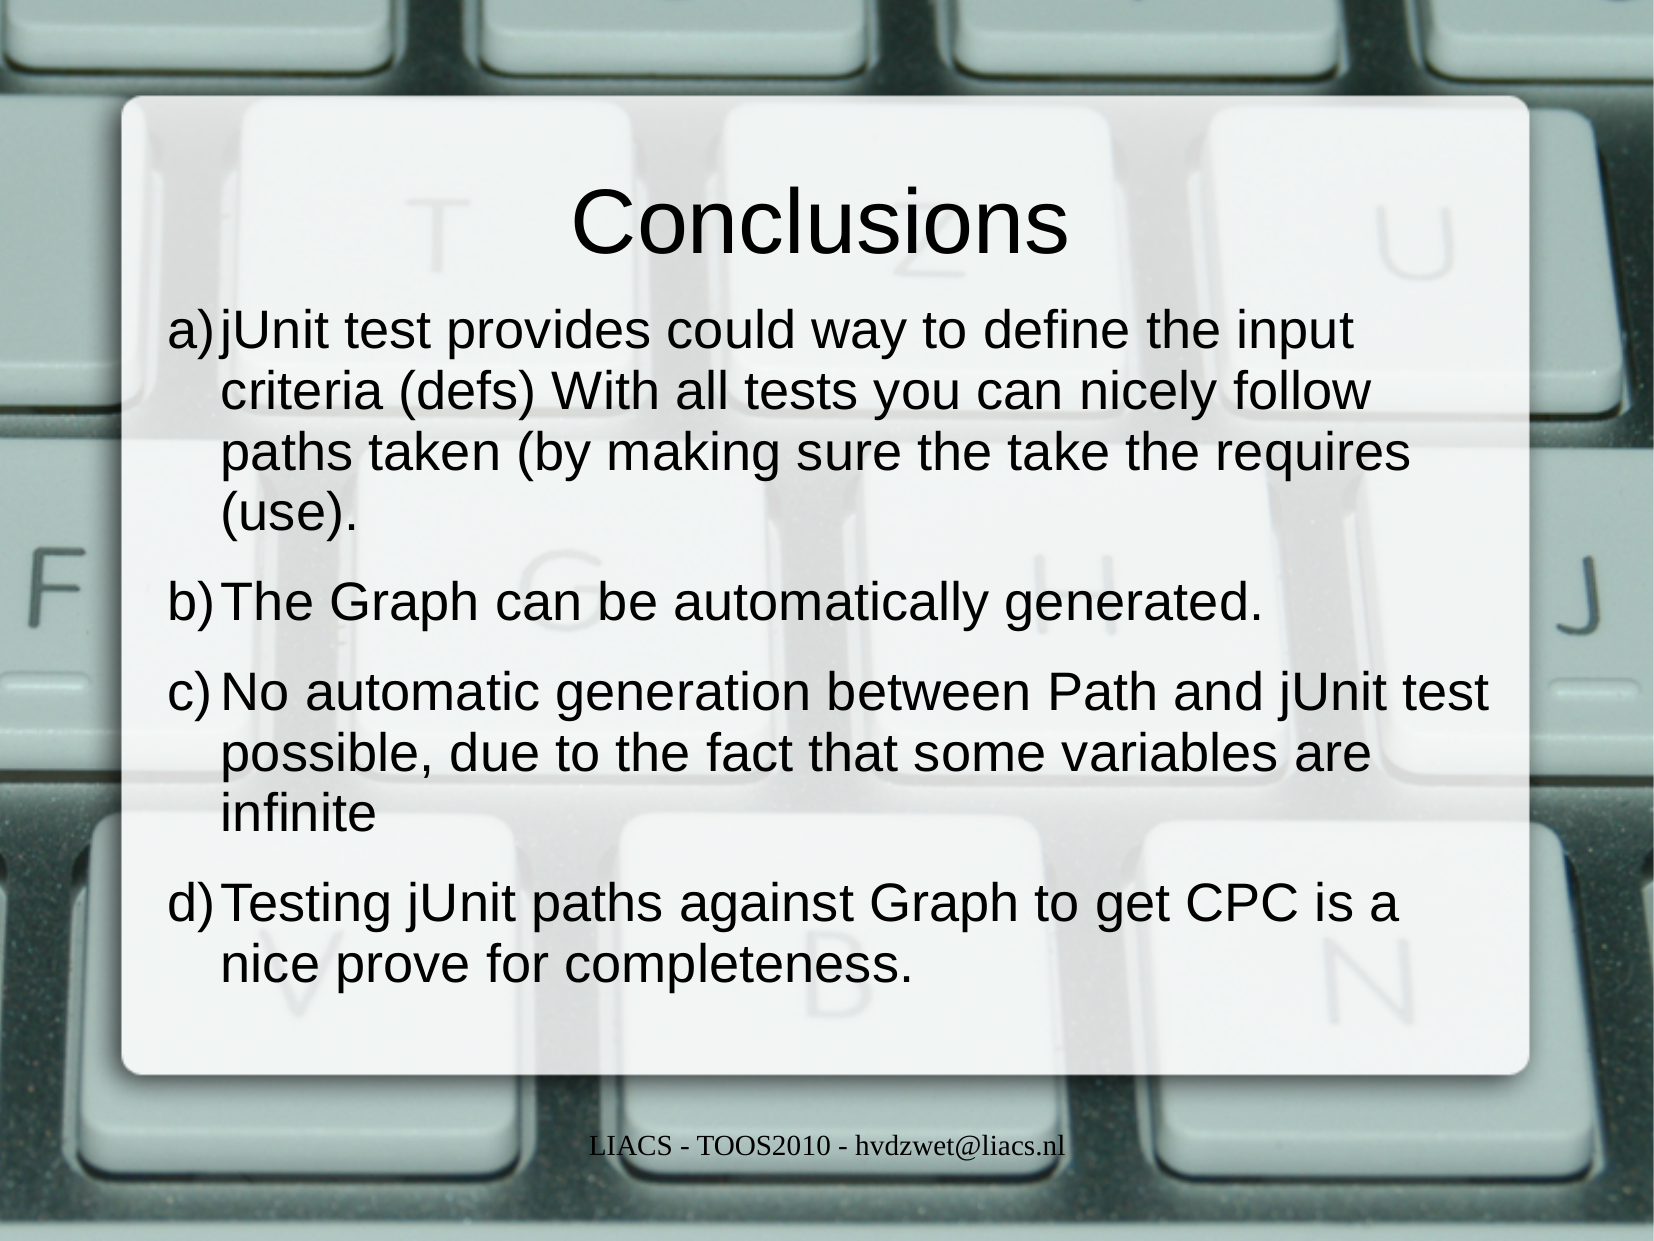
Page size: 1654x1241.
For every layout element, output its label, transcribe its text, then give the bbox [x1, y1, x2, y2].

list jUnit test provides could way to define the input criteria (defs) With all tests you can nicely follow paths taken (by making sure the take the requires (use). The Graph can be automatically generated. No automatic generation between Path and jUnit test possible, due to the fact that some variables are infinite Testing jUnit paths against Graph to get CPC is a nice prove for completeness. [150, 300, 1509, 1119]
title Conclusions [135, 117, 1506, 325]
picture [0, 0, 1654, 1241]
